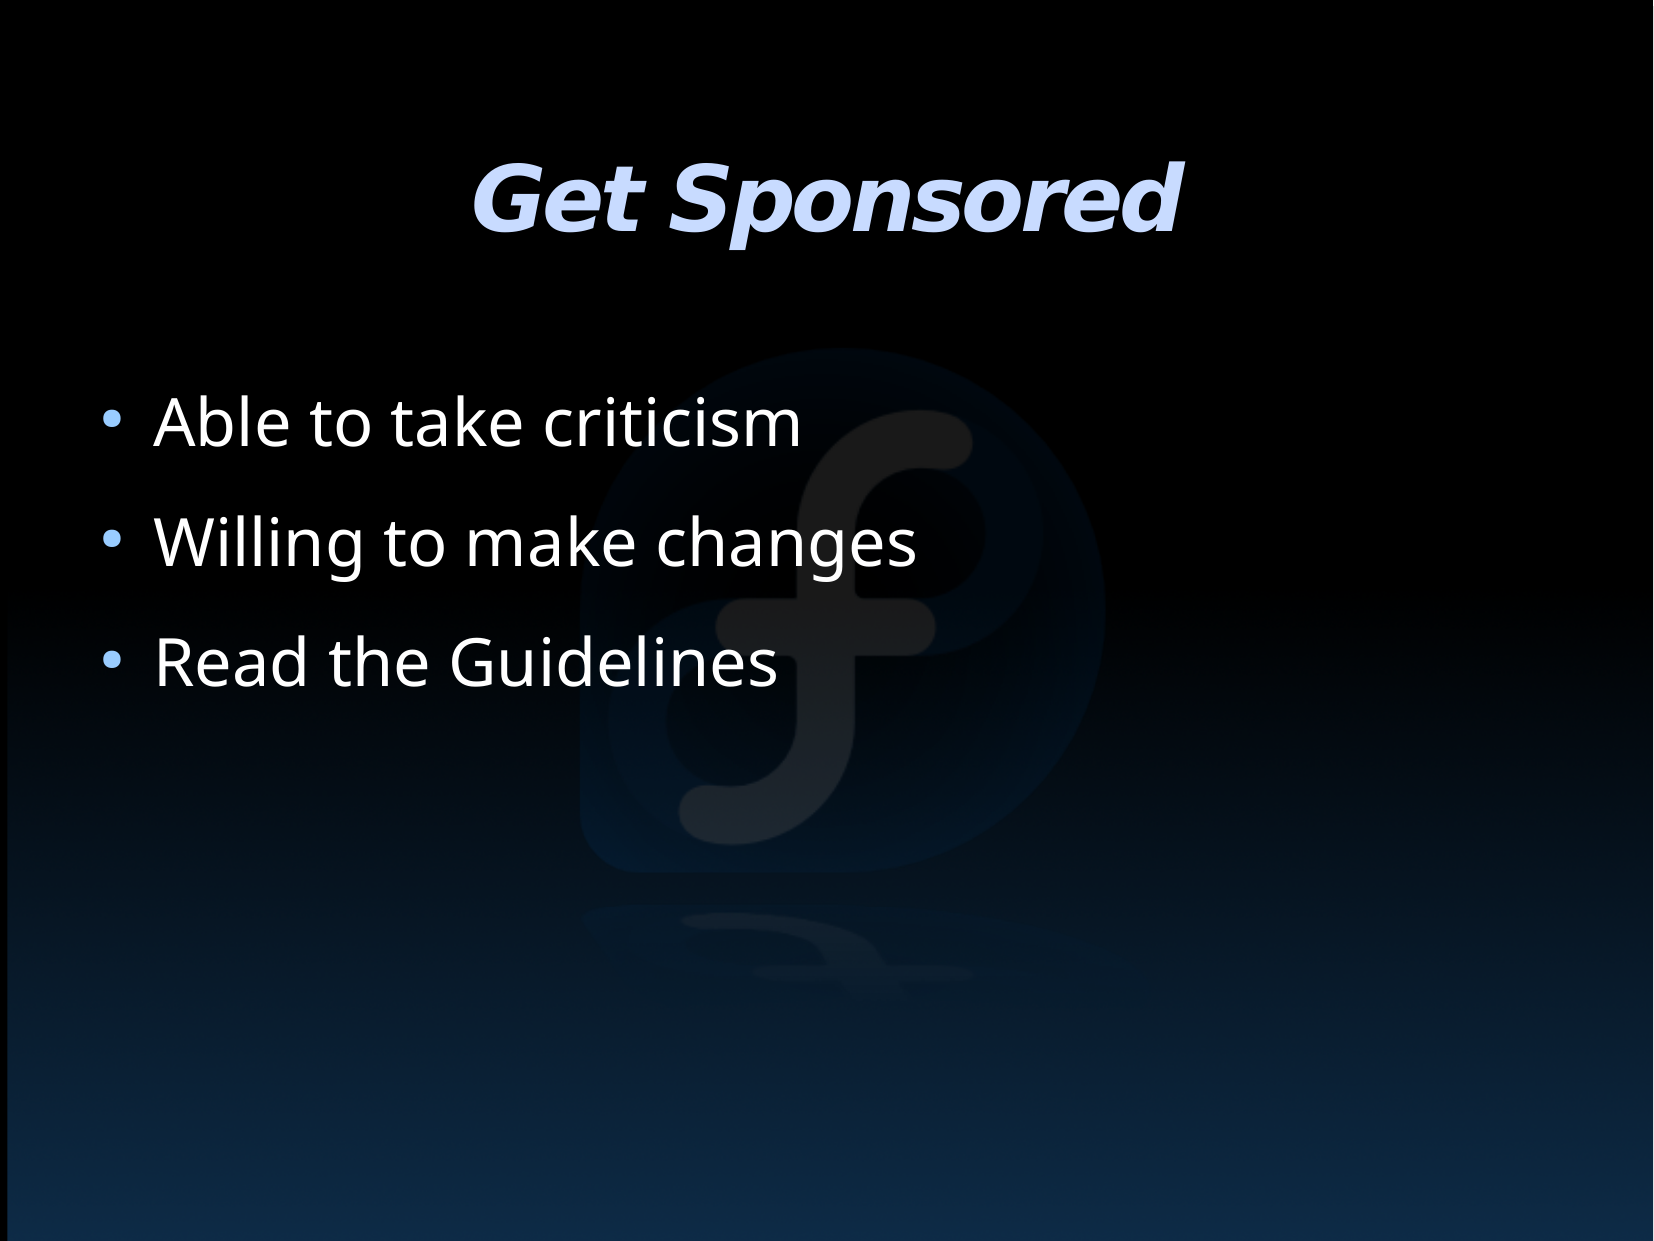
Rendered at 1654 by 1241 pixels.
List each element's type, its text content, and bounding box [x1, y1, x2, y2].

list Able to take criticism Willing to make changes Read the Guidelines [82, 375, 1571, 1054]
picture [7, 6, 1654, 1241]
title Get Sponsored [82, 96, 1576, 304]
